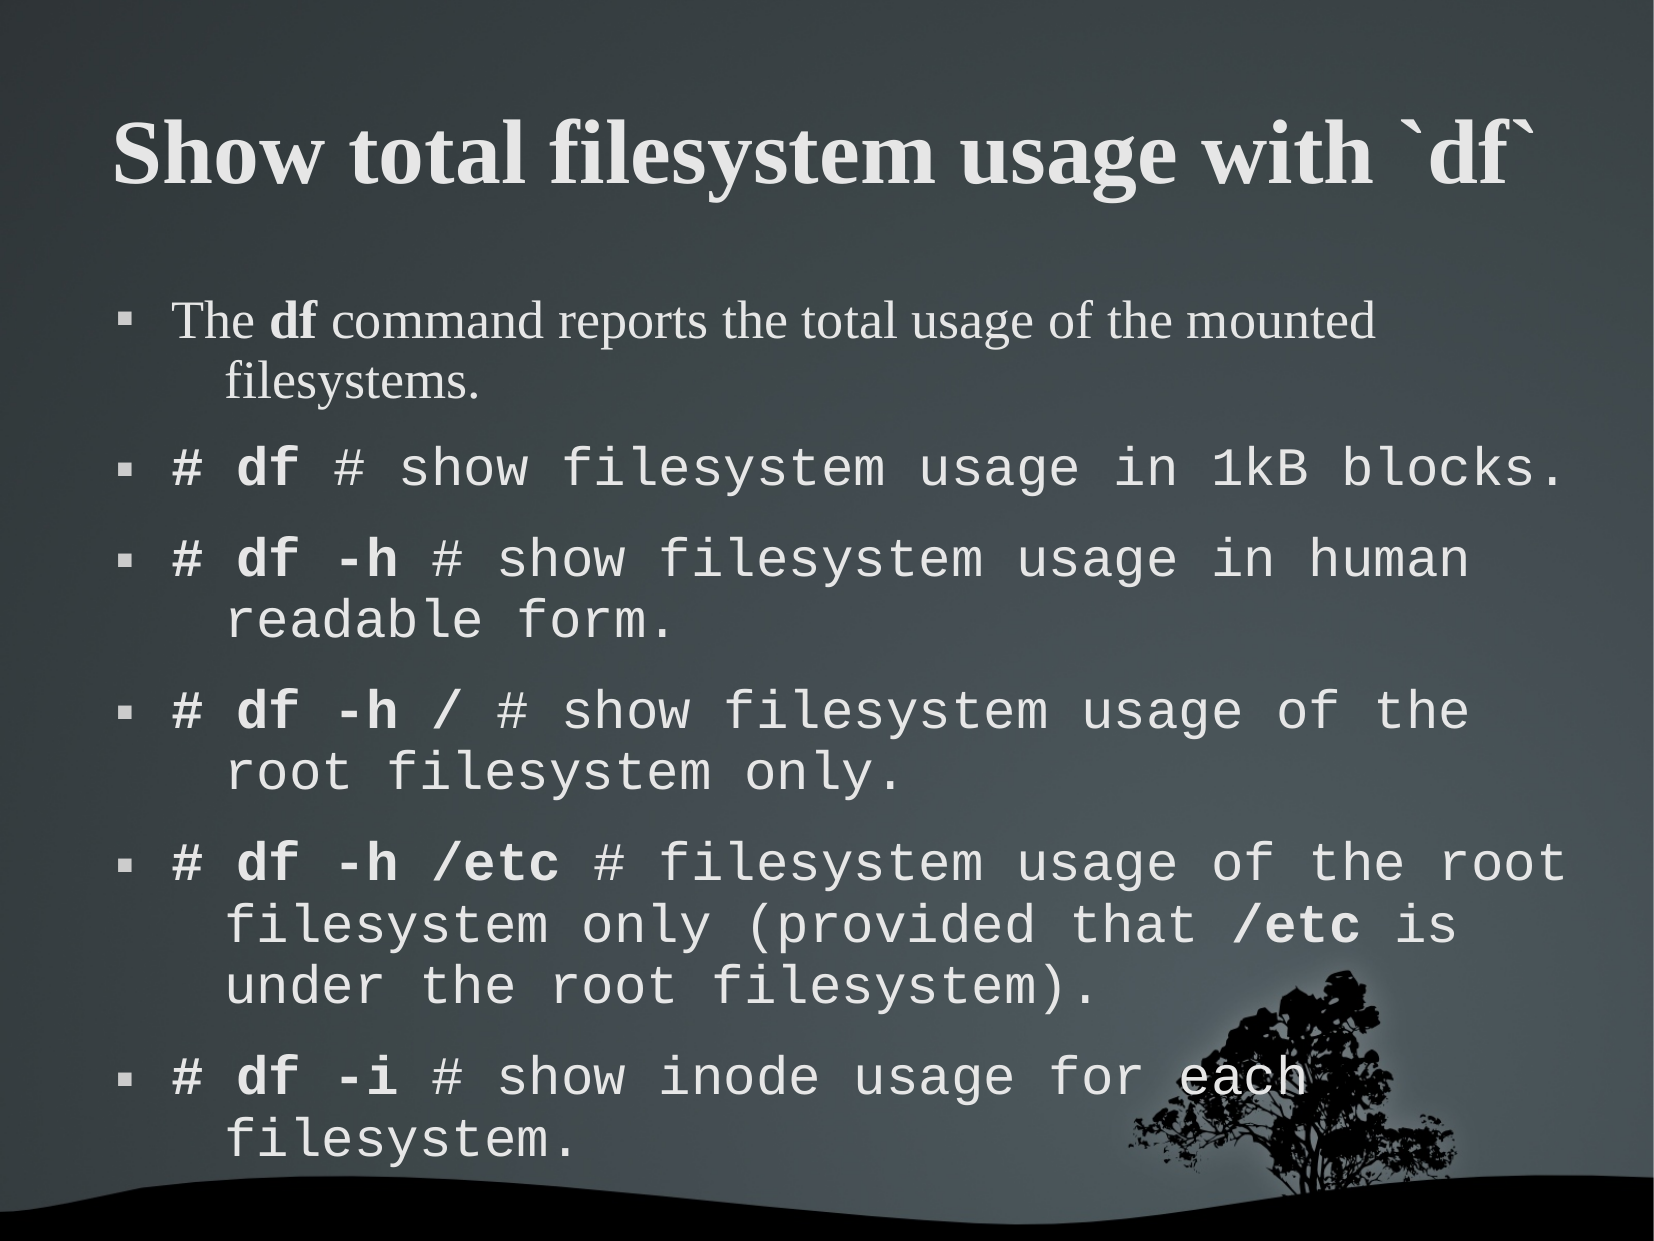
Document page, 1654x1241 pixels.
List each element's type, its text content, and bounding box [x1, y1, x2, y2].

title Show total filesystem usage with `df` [82, 33, 1571, 273]
picture [0, 0, 1654, 1241]
list The df command reports the total usage of the mounted filesystems. # df # show filesystem usage in 1kB blocks. # df -h # show filesystem usage in human readable form. # df -h / # show filesystem usage of the root filesystem only. # df -h /etc # filesystem usage of the root filesystem only (provided that /etc is under the root filesystem). # df -i # show inode usage for each filesystem. [82, 290, 1571, 1182]
